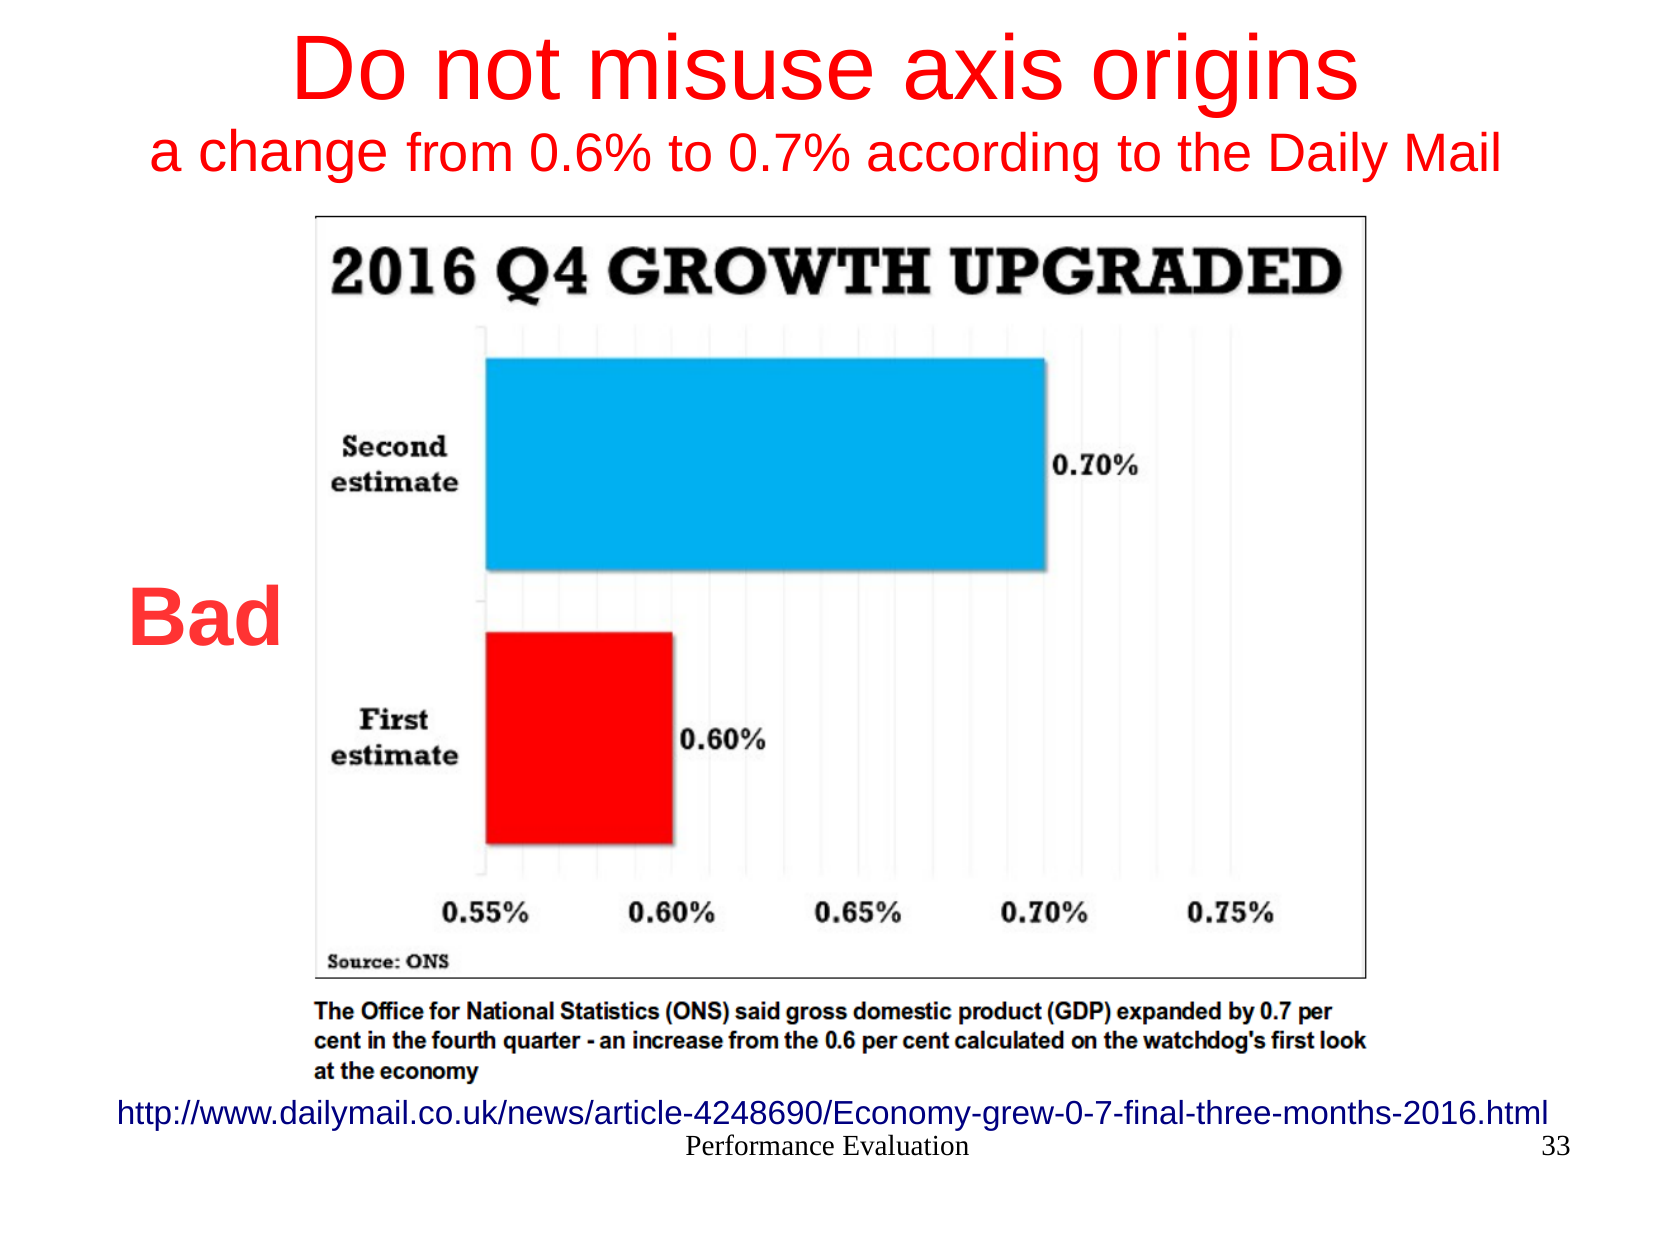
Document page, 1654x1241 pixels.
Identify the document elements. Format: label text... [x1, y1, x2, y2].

text_box http://www.dailymail.co.uk/news/article-4248690/Economy-grew-0-7-final-three-months-2016.html [102, 1087, 1576, 1140]
picture [300, 201, 1388, 1087]
title Do not misuse axis origins a change from 0.6% to 0.7% according to the Daily Mail [82, 0, 1571, 201]
text_box Bad [112, 562, 300, 671]
